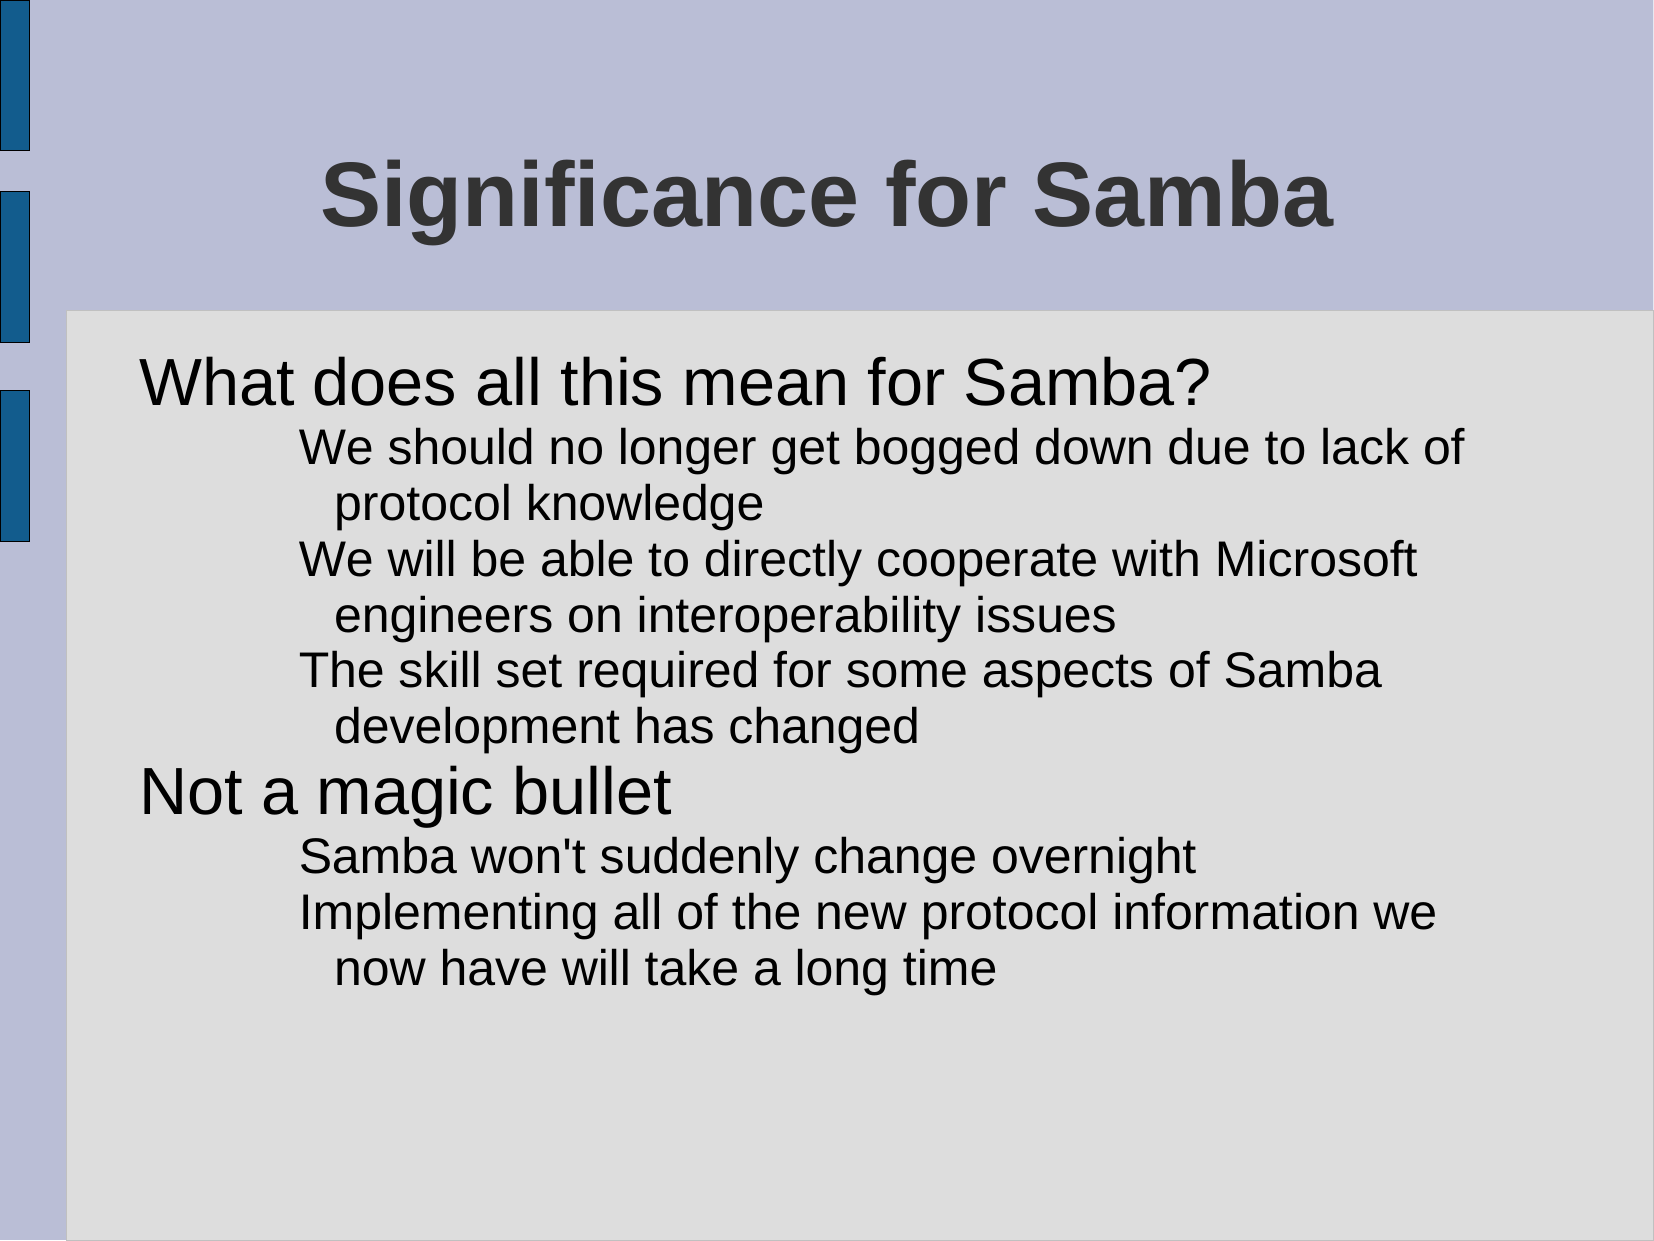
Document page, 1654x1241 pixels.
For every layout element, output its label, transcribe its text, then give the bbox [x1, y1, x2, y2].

title Significance for Samba [121, 98, 1534, 291]
list What does all this mean for Samba? We should no longer get bogged down due to lack of protocol knowledge We will be able to directly cooperate with Microsoft engineers on interoperability issues The skill set required for some aspects of Samba development has changed Not a magic bullet Samba won't suddenly change overnight Implementing all of the new protocol information we now have will take a long time [121, 344, 1534, 1112]
